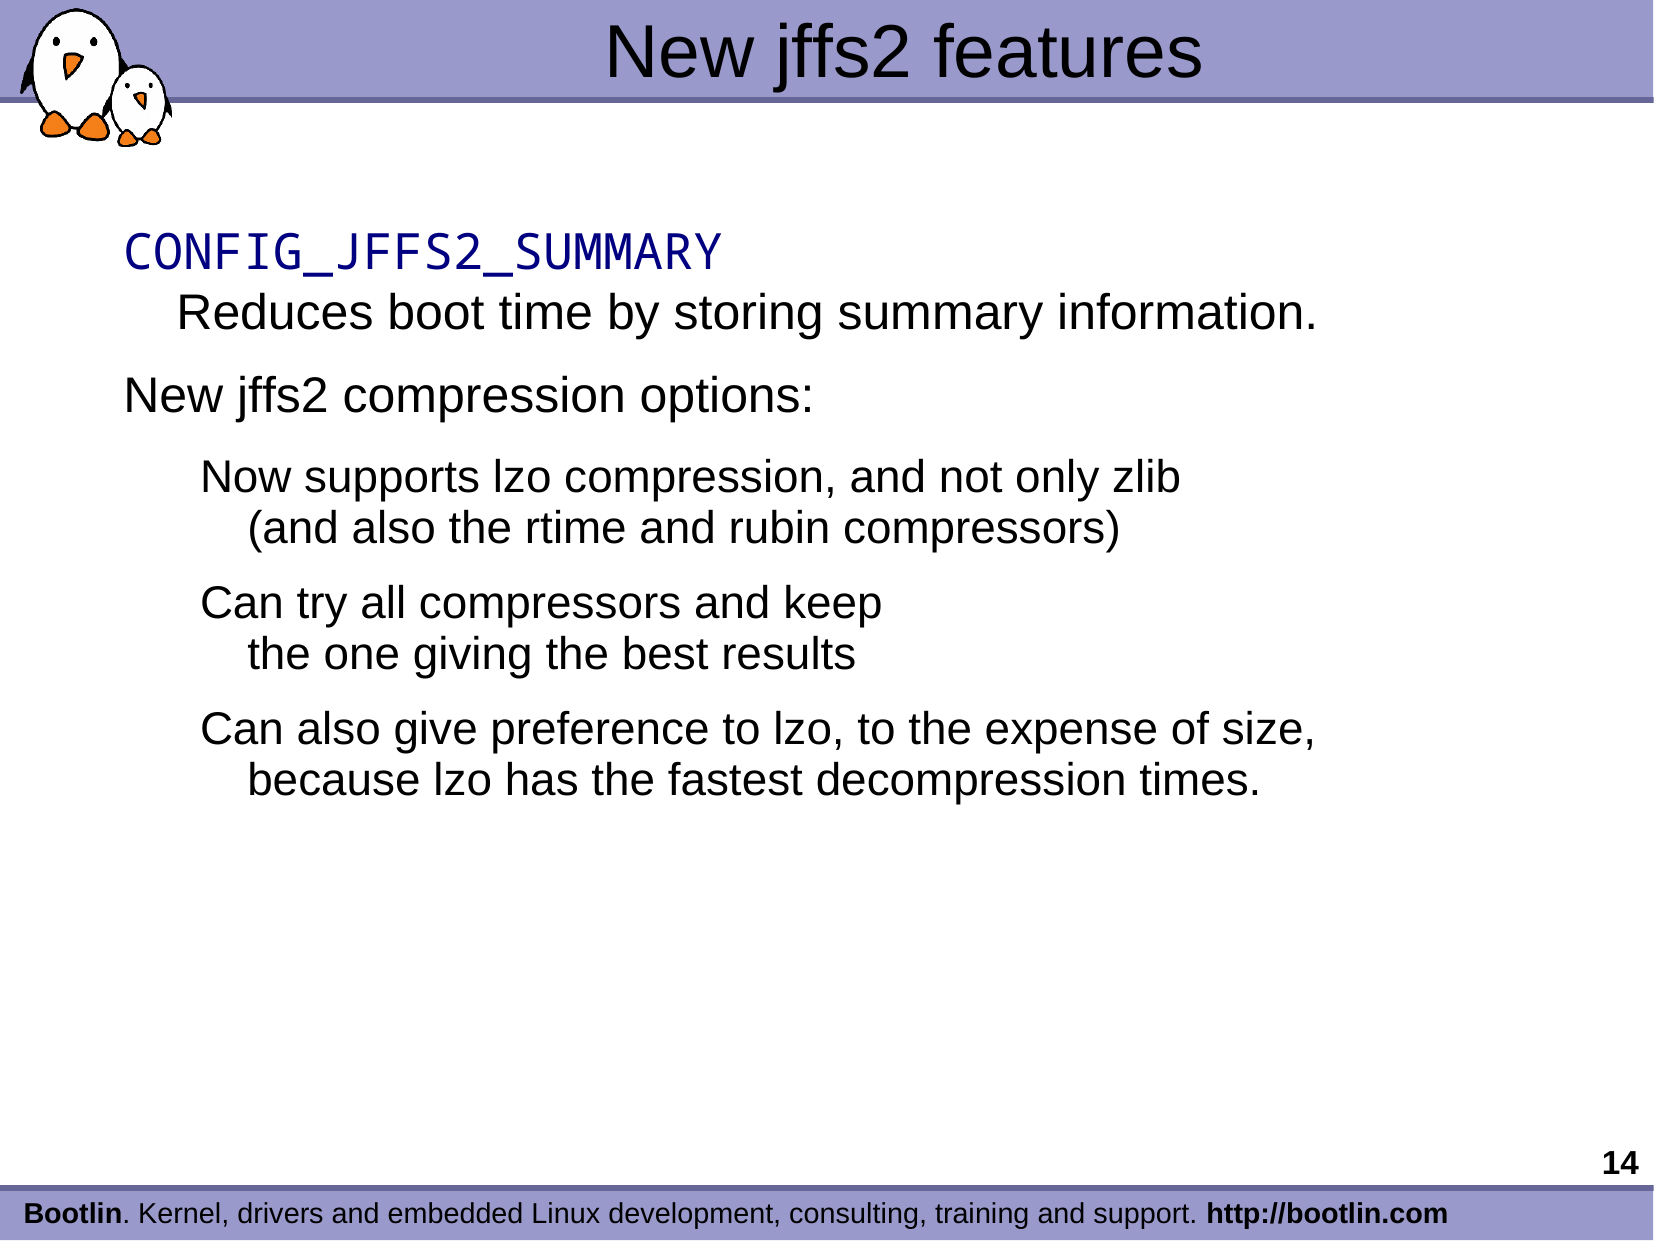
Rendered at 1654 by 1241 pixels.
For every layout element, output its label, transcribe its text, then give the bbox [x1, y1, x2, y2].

picture [20, 8, 172, 147]
title New jffs2 features [178, 5, 1631, 97]
list CONFIG_JFFS2_SUMMARY Reduces boot time by storing summary information. New jffs2 compression options: Now supports lzo compression, and not only zlib (and also the rtime and rubin compressors) Can try all compressors and keep the one giving the best results Can also give preference to lzo, to the expense of size, because lzo has the fastest decompression times. [105, 216, 1518, 1066]
